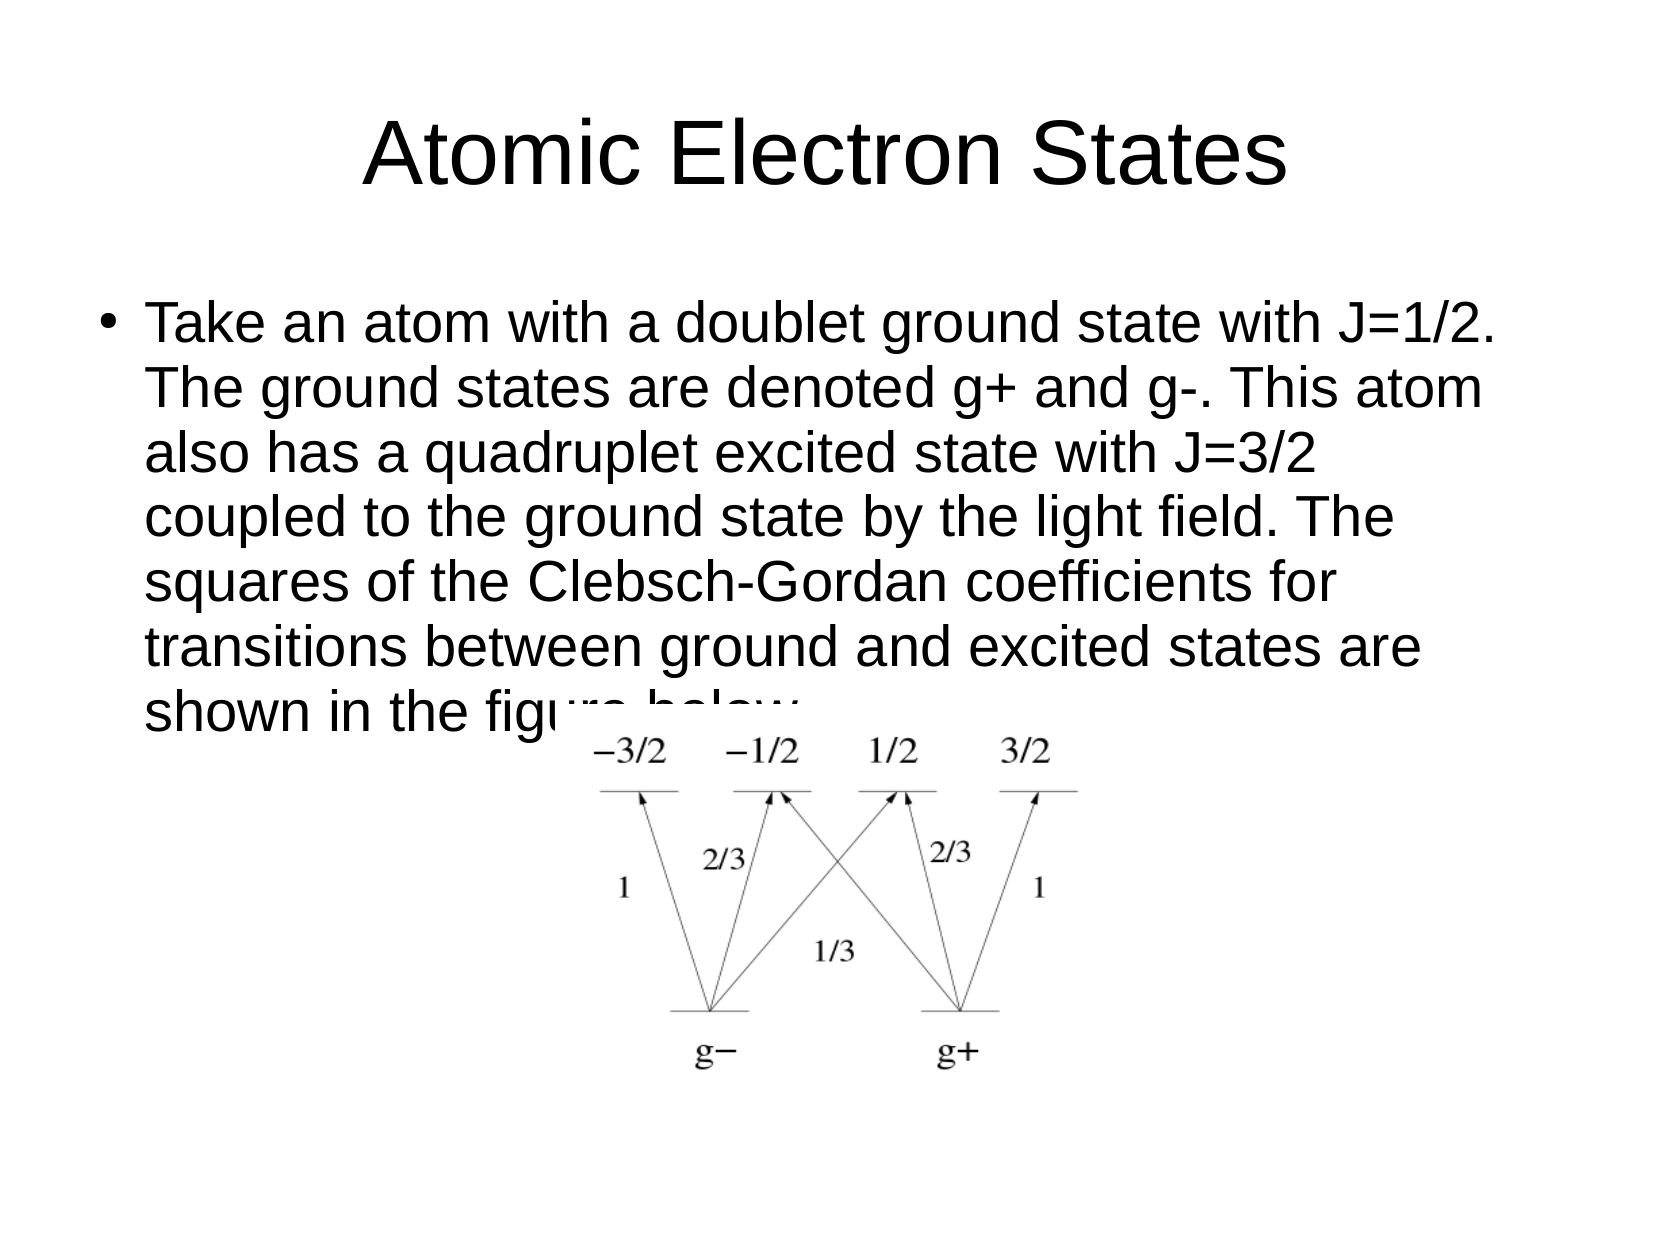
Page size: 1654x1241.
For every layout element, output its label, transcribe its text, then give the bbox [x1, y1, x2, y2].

picture [555, 704, 1096, 1111]
list Take an atom with a doublet ground state with J=1/2. The ground states are denoted g+ and g-. This atom also has a quadruplet excited state with J=3/2 coupled to the ground state by the light field. The squares of the Clebsch-Gordan coefficients for transitions between ground and excited states are shown in the figure below. [82, 290, 1501, 751]
title Atomic Electron States [82, 49, 1571, 257]
